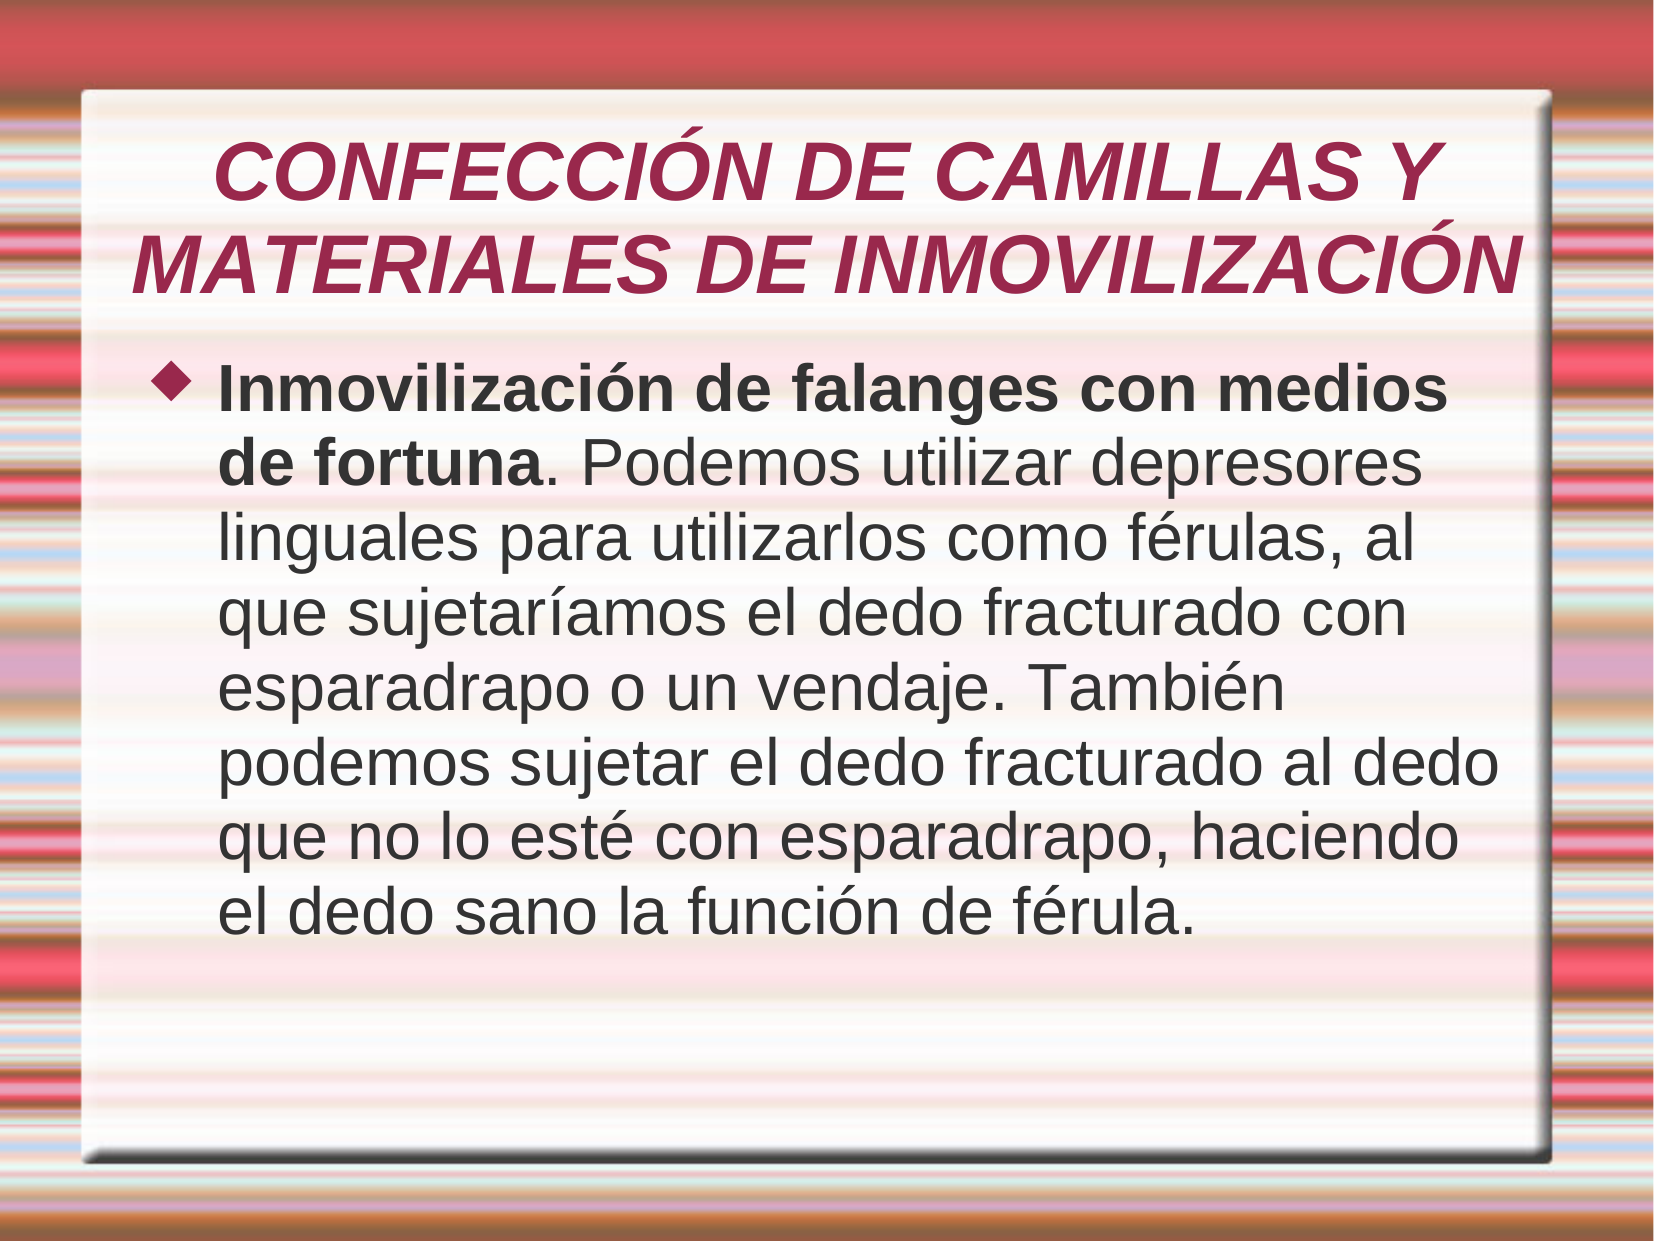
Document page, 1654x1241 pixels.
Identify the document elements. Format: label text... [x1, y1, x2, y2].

title CONFECCIÓN DE CAMILLAS Y MATERIALES DE INMOVILIZACIÓN [121, 114, 1534, 322]
picture [0, 0, 1654, 1241]
list Inmovilización de falanges con medios de fortuna. Podemos utilizar depresores linguales para utilizarlos como férulas, al que sujetaríamos el dedo fracturado con esparadrapo o un vendaje. También podemos sujetar el dedo fracturado al dedo que no lo esté con esparadrapo, haciendo el dedo sano la función de férula. [134, 350, 1516, 1132]
